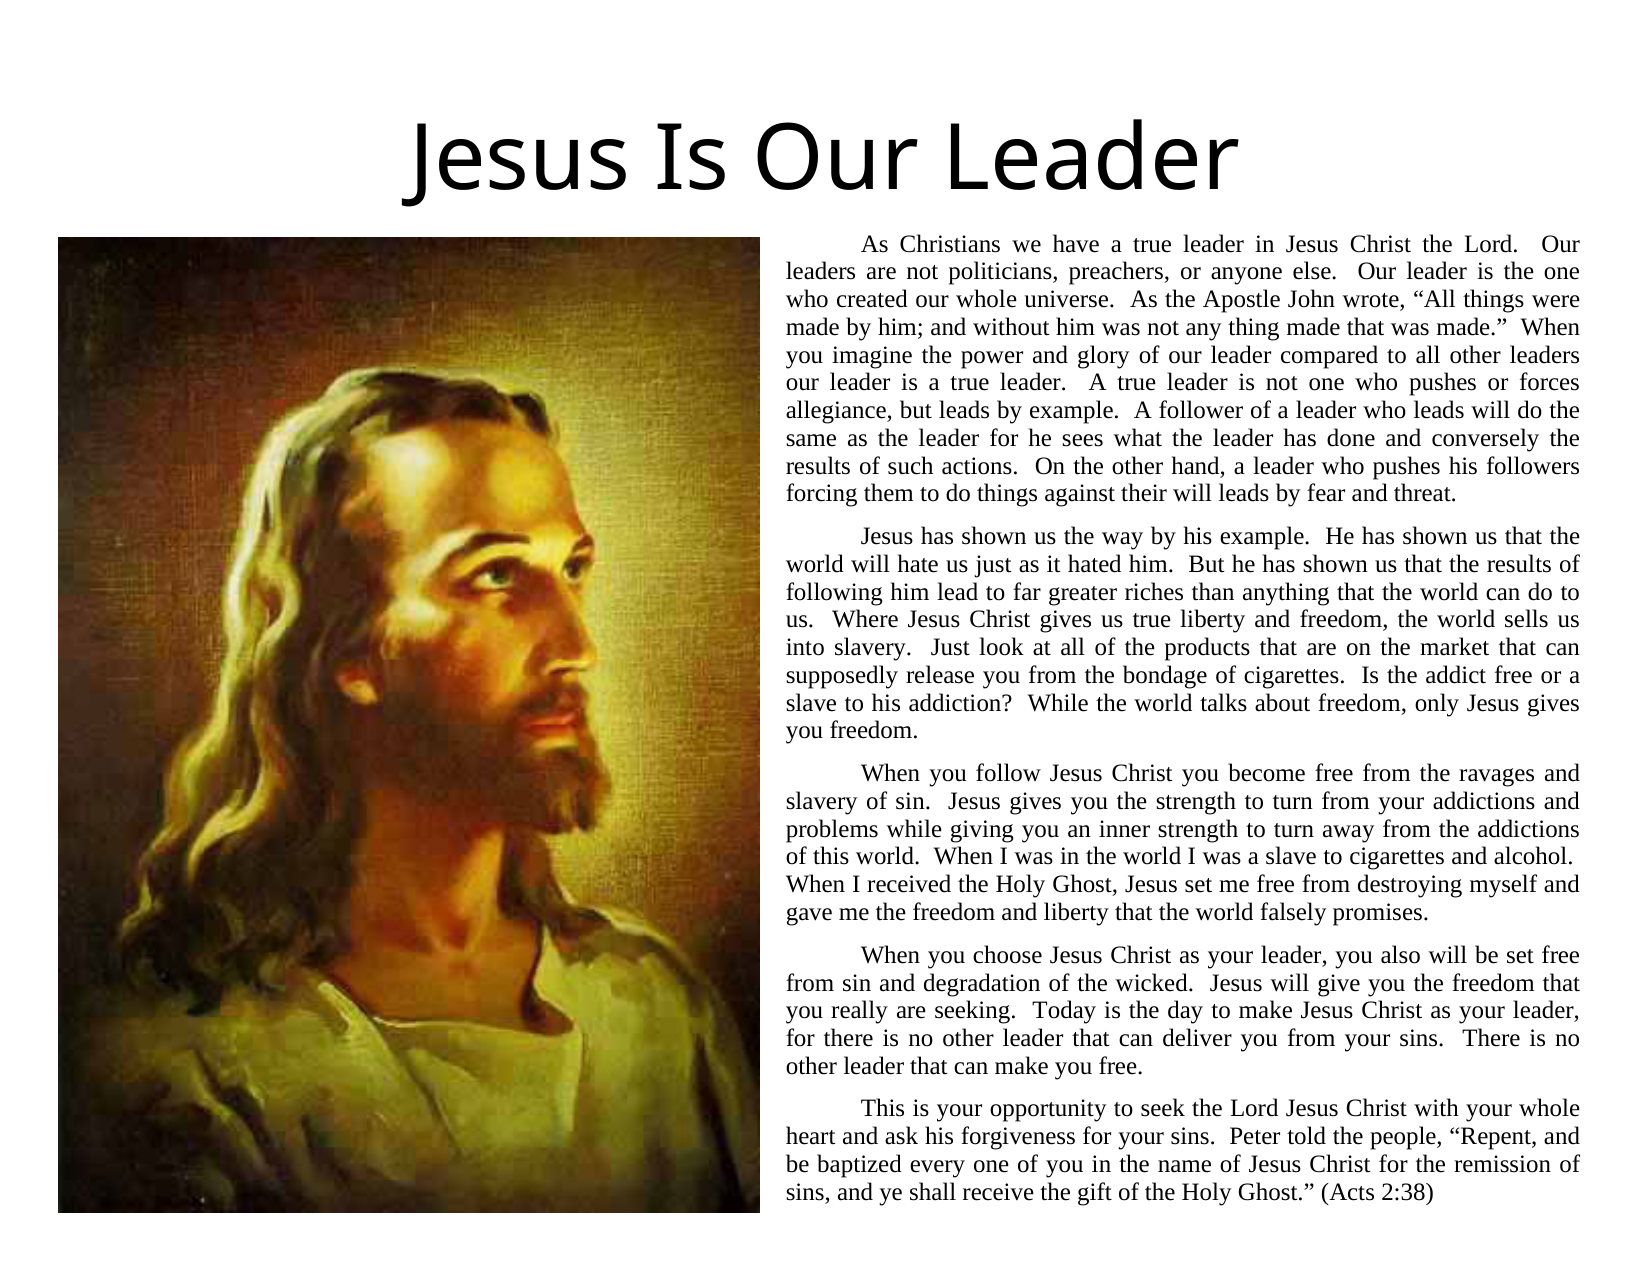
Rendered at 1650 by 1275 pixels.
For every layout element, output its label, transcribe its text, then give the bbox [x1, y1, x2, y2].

picture [58, 237, 760, 1213]
text_box As Christians we have a true leader in Jesus Christ the Lord. Our leaders are not politicians, preachers, or anyone else. Our leader is the one who created our whole universe. As the Apostle John wrote, “All things were made by him; and without him was not any thing made that was made.” When you imagine the power and glory of our leader compared to all other leaders our leader is a true leader. A true leader is not one who pushes or forces allegiance, but leads by example. A follower of a leader who leads will do the same as the leader for he sees what the leader has done and conversely the results of such actions. On the other hand, a leader who pushes his followers forcing them to do things against their will leads by fear and threat. Jesus has shown us the way by his example. He has shown us that the world will hate us just as it hated him. But he has shown us that the results of following him lead to far greater riches than anything that the world can do to us. Where Jesus Christ gives us true liberty and freedom, the world sells us into slavery. Just look at all of the products that are on the market that can supposedly release you from the bondage of cigarettes. Is the addict free or a slave to his addiction? While the world talks about freedom, only Jesus gives you freedom. When you follow Jesus Christ you become free from the ravages and slavery of sin. Jesus gives you the strength to turn from your addictions and problems while giving you an inner strength to turn away from the addictions of this world. When I was in the world I was a slave to cigarettes and alcohol. When I received the Holy Ghost, Jesus set me free from destroying myself and gave me the freedom and liberty that the world falsely promises. When you choose Jesus Christ as your leader, you also will be set free from sin and degradation of the wicked. Jesus will give you the freedom that you really are seeking. Today is the day to make Jesus Christ as your leader, for there is no other leader that can deliver you from your sins. There is no other leader that can make you free. This is your opportunity to seek the Lord Jesus Christ with your whole heart and ask his forgiveness for your sins. Peter told the people, “Repent, and be baptized every one of you in the name of Jesus Christ for the remission of sins, and ye shall receive the gift of the Holy Ghost.” (Acts 2:38) [771, 222, 1597, 1214]
title Jesus Is Our Leader [135, 57, 1515, 251]
